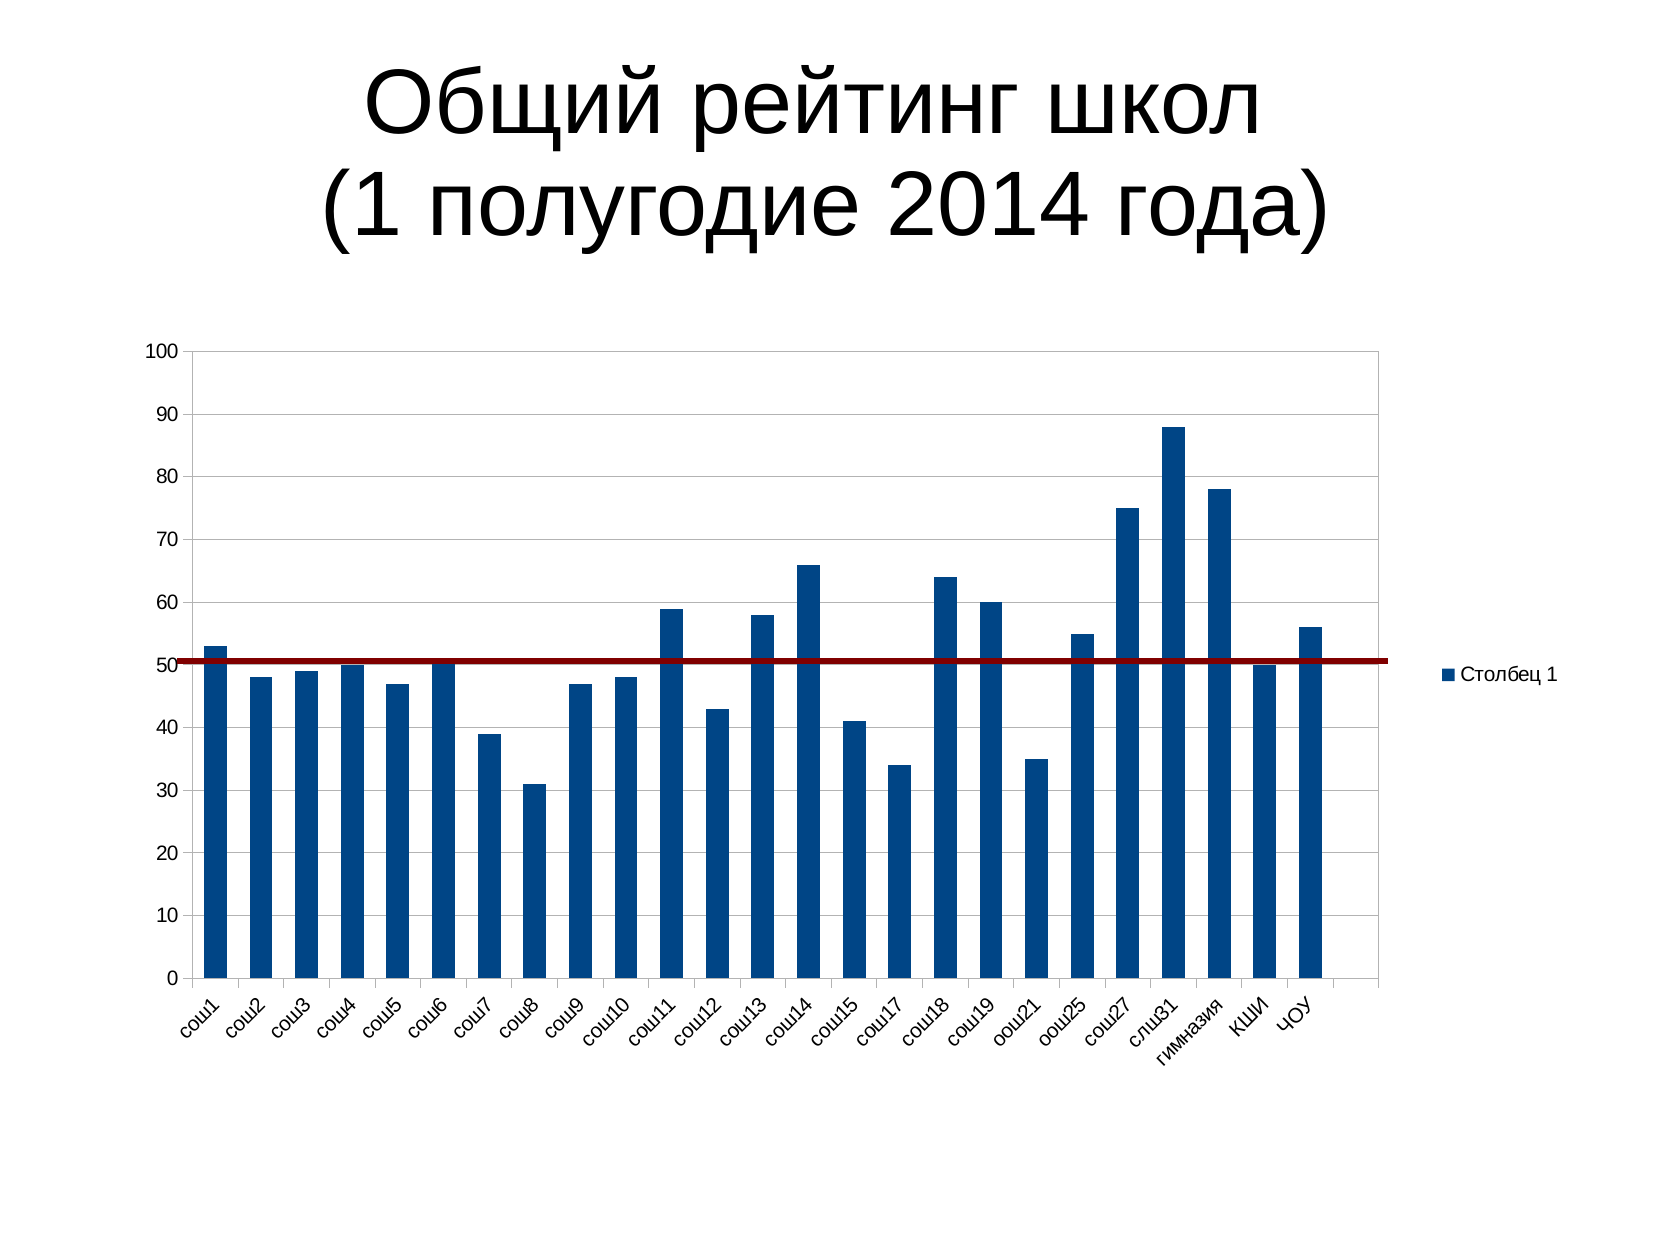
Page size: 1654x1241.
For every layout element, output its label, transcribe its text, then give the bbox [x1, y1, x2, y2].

title Общий рейтинг школ (1 полугодие 2014 года) [82, 49, 1571, 257]
chart [88, 265, 1577, 1085]
